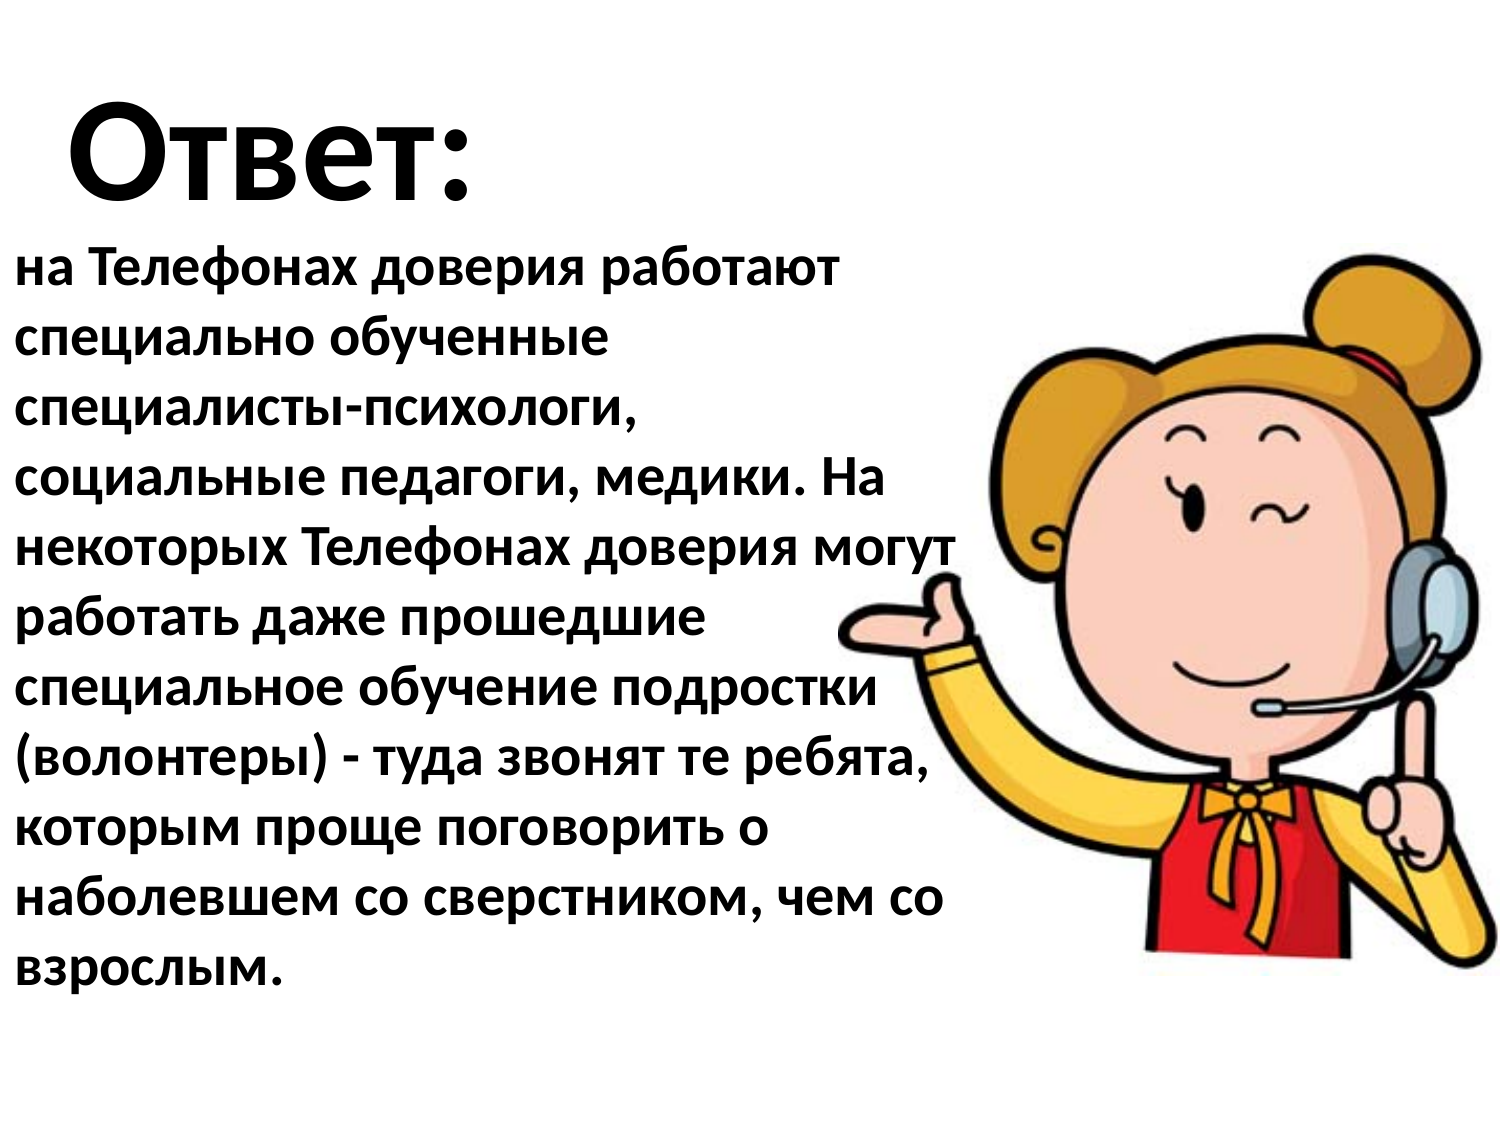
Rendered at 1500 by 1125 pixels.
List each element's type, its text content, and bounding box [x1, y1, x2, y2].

picture [975, 243, 1500, 976]
text_box на Телефонах доверия работают специально обученные специалисты-психологи, социальные педагоги, медики. На некоторых Телефонах доверия могут работать даже прошедшие специальное обучение подростки (волонтеры) - туда звонят те ребята, которым проще поговорить о наболевшем со сверстником, чем со взрослым. [0, 219, 975, 1005]
text_box Ответ: [53, 42, 782, 219]
